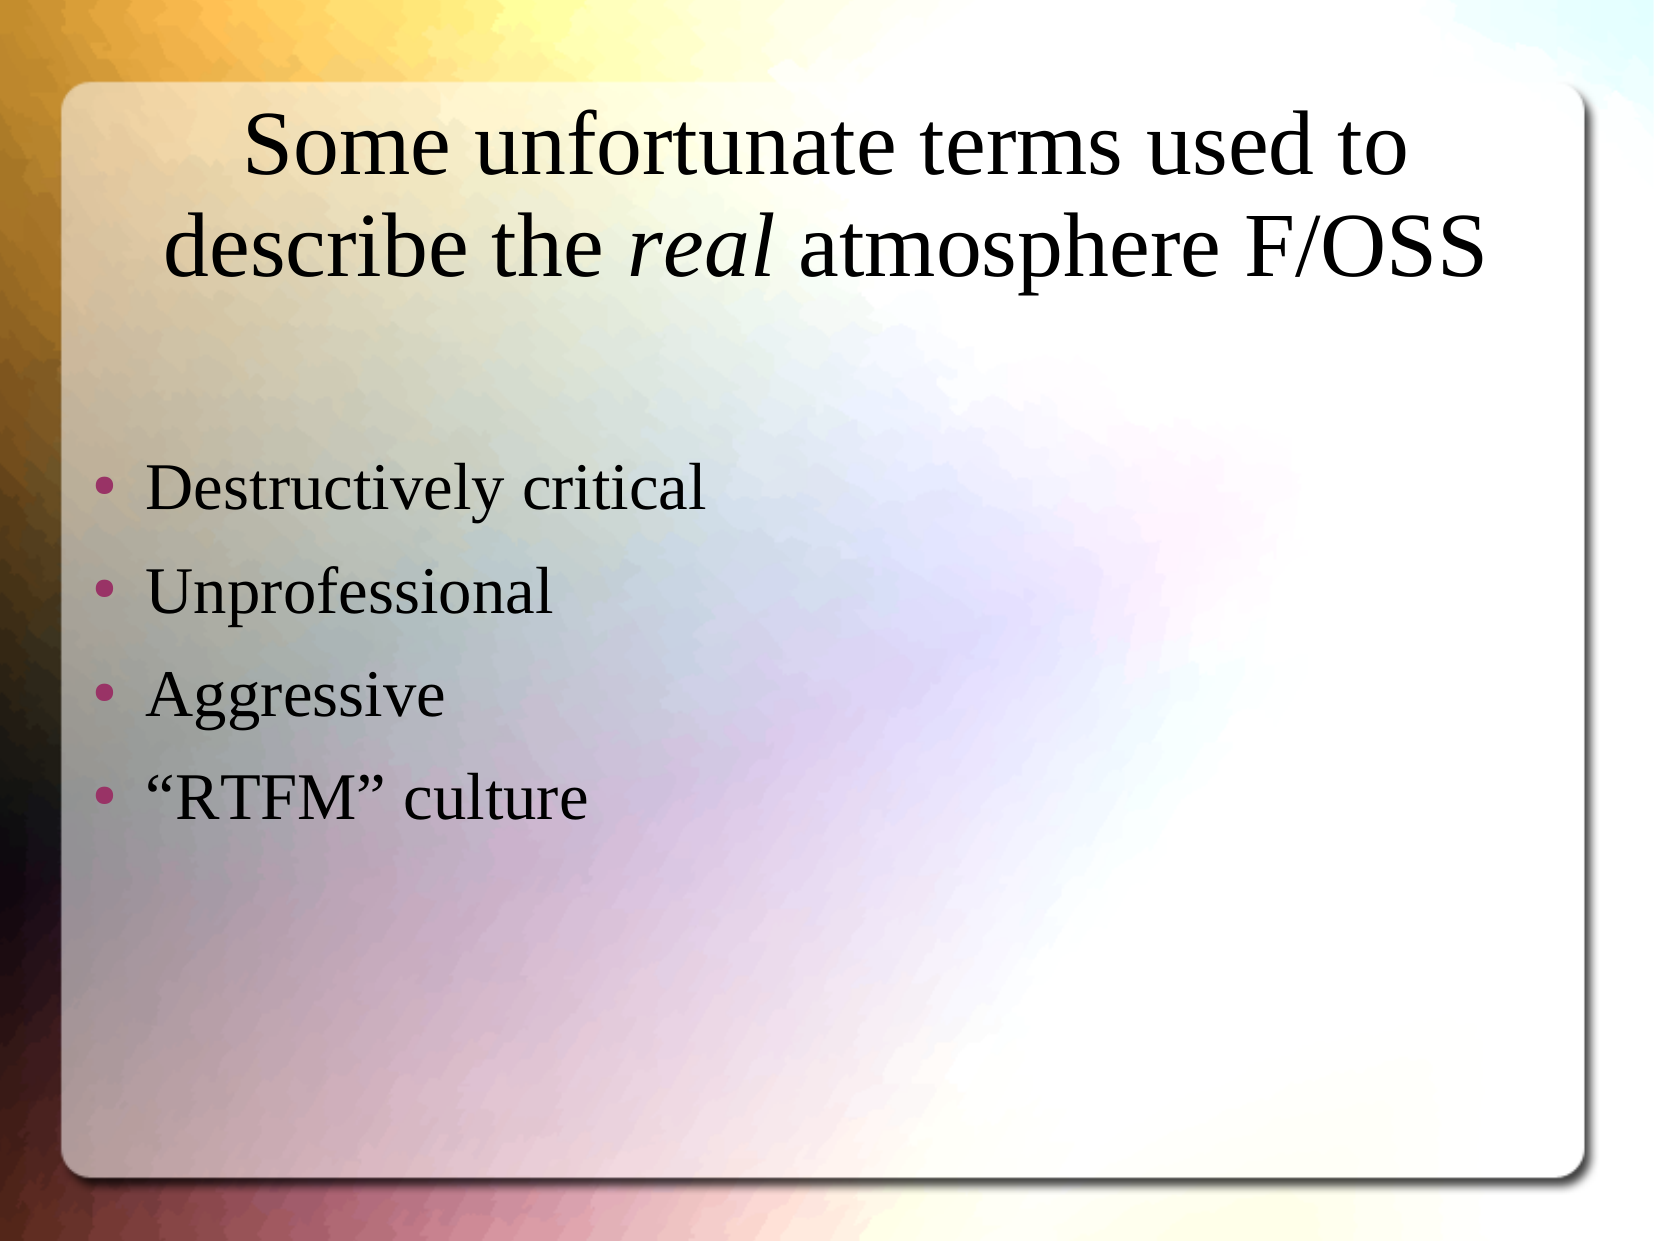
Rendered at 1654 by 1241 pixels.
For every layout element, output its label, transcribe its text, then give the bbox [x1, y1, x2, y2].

title Some unfortunate terms used to describe the real atmosphere F/OSS [82, 92, 1571, 296]
list Destructively critical Unprofessional Aggressive “RTFM” culture [75, 450, 1564, 1051]
picture [0, 0, 1654, 1241]
